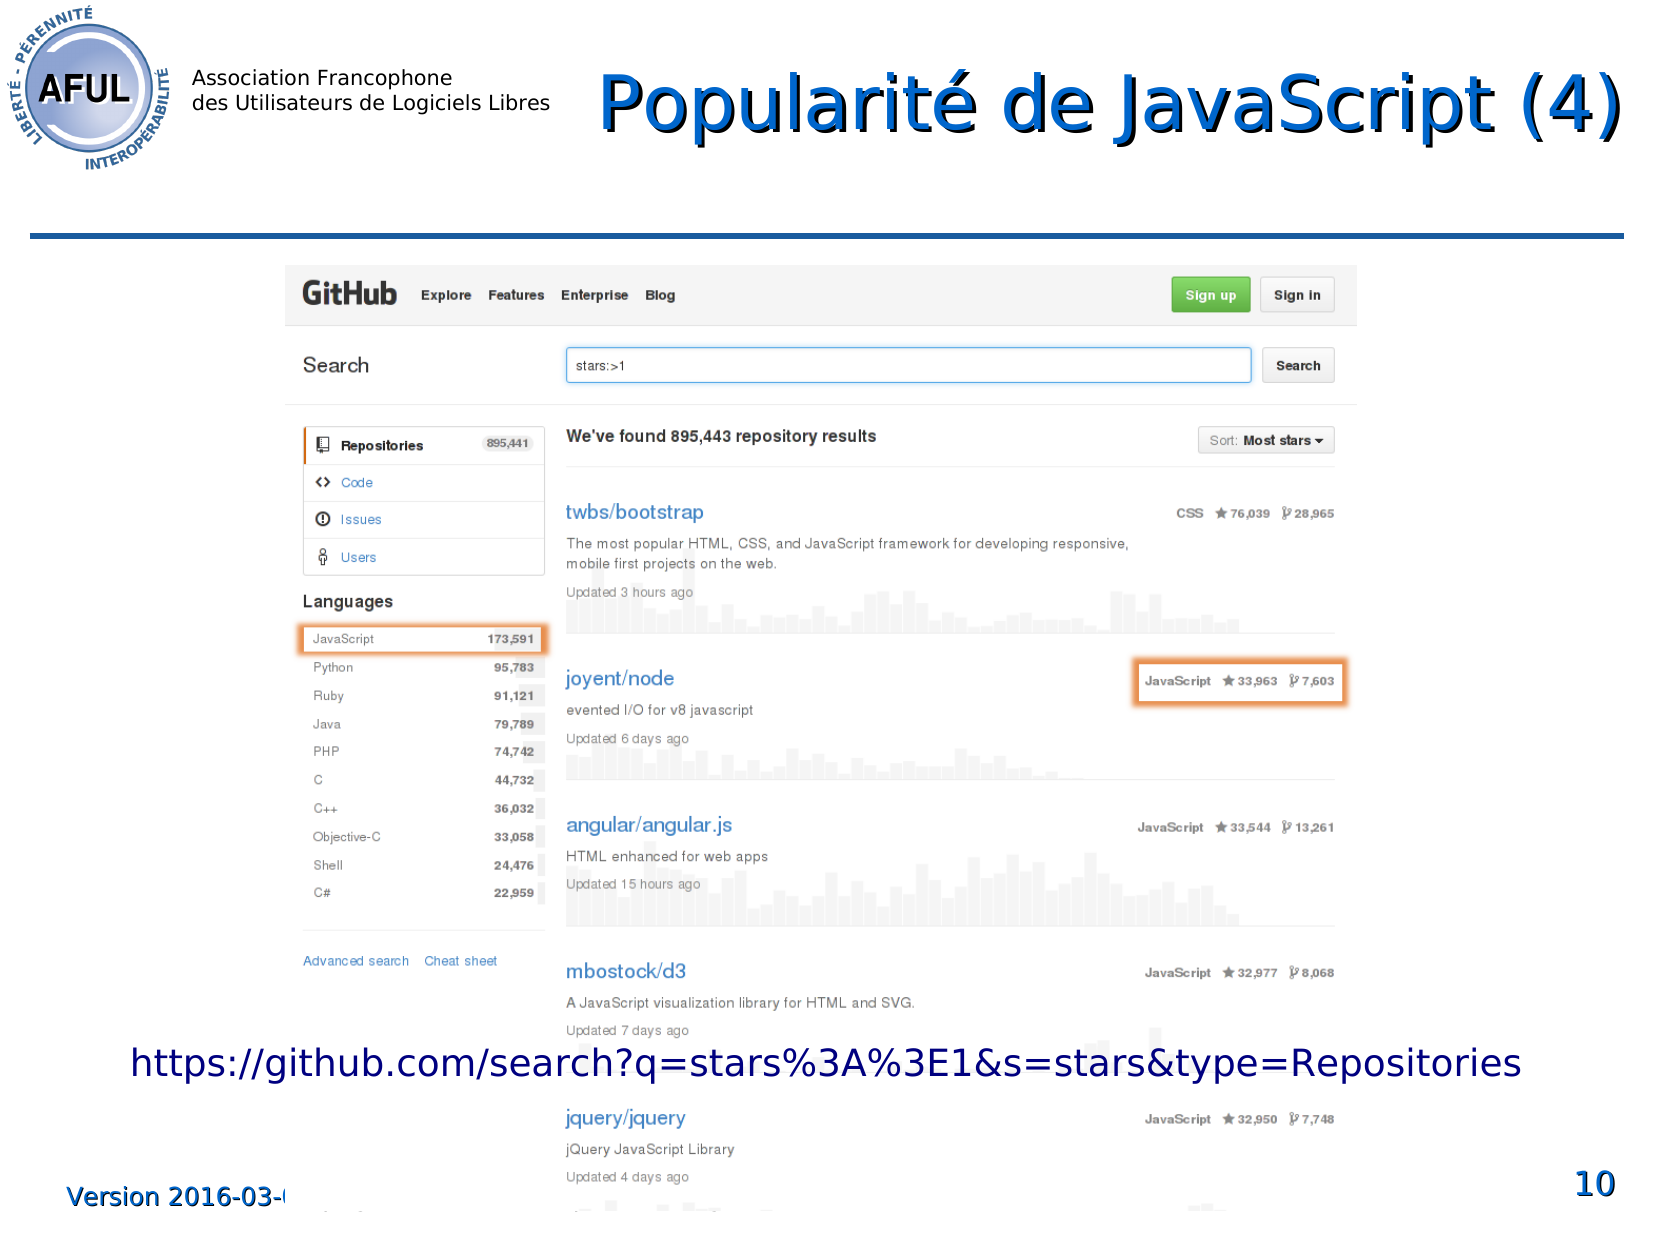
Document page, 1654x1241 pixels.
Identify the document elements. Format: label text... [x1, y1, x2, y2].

picture [285, 1093, 1357, 1211]
text_box https://github.com/search?q=stars%3A%3E1&s=stars&type=Repositories [115, 1034, 1565, 1093]
title Popularité de JavaScript (4) [501, 0, 1625, 207]
picture [285, 265, 1357, 1034]
picture [0, 0, 178, 178]
